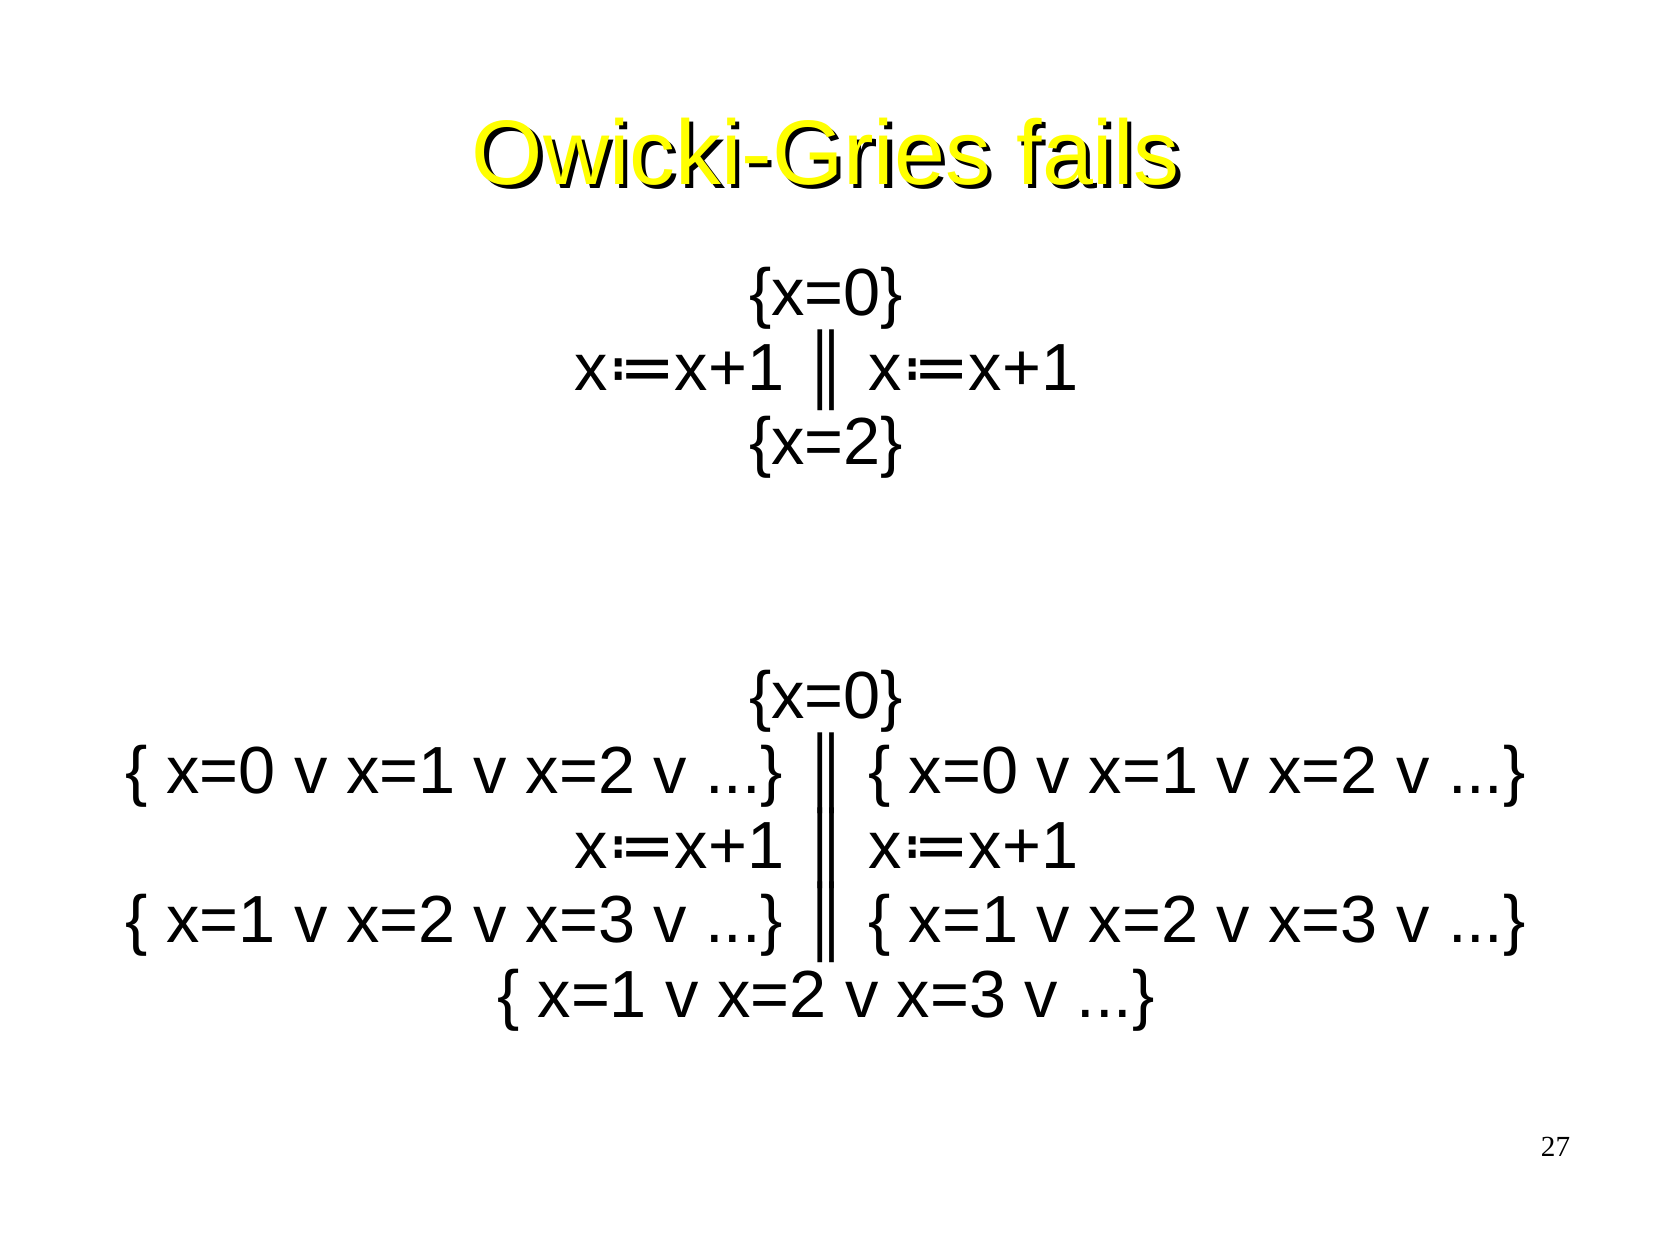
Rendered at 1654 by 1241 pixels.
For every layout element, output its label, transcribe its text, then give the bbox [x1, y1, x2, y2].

title Owicki-Gries fails [82, 49, 1571, 254]
list {x=0} x≔x+1 ║ x≔x+1 {x=2} {x=0} { x=0 v x=1 v x=2 v ...} ║ { x=0 v x=1 v x=2 v ...} x≔x+1 ║ x≔x+1 { x=1 v x=2 v x=3 v ...} ║ { x=1 v x=2 v x=3 v ...} { x=1 v x=2 v x=3 v ...} [82, 254, 1571, 1074]
